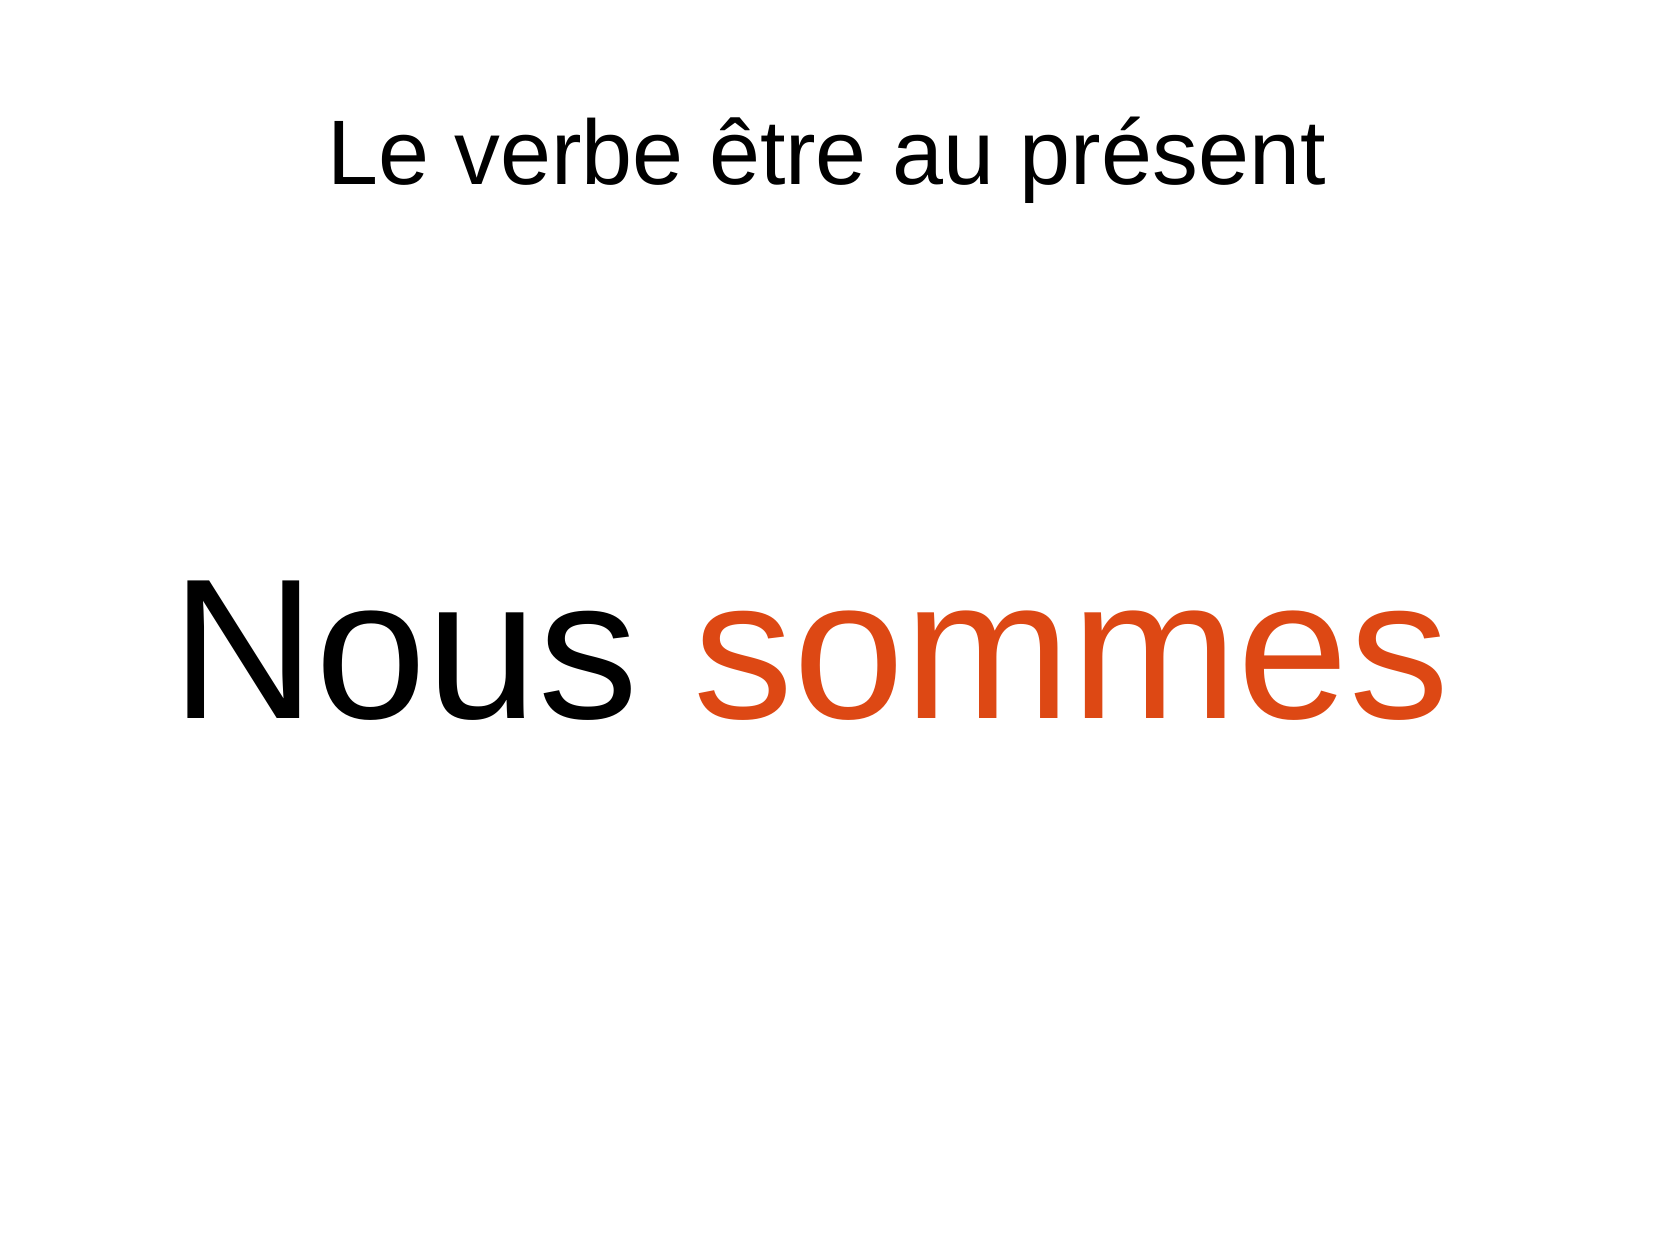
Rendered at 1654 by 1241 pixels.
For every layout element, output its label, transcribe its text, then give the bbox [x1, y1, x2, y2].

subtitle Nous sommes [82, 290, 1538, 1010]
title Le verbe être au présent [82, 49, 1571, 257]
